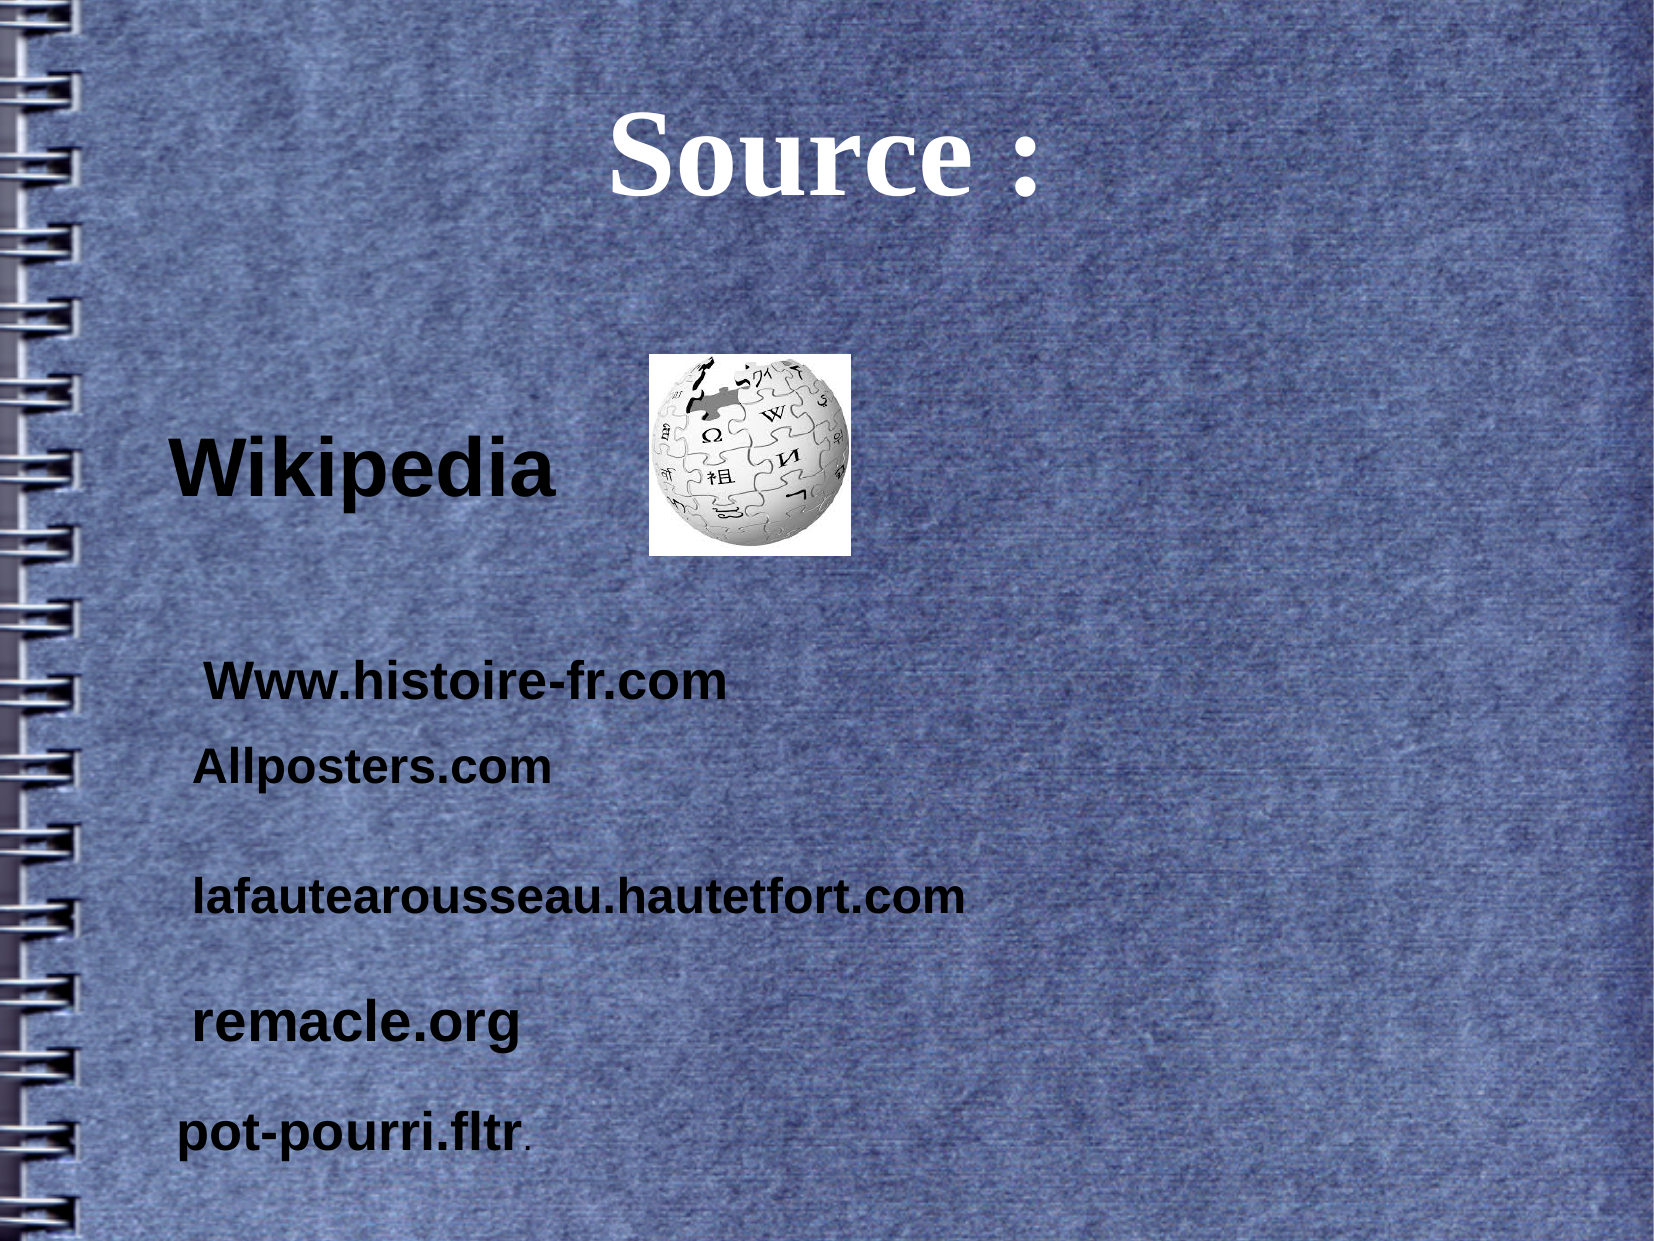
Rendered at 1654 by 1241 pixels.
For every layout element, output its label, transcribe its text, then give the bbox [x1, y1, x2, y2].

text_box pot-pourri.fltr. [161, 1094, 743, 1172]
title Source : [82, 49, 1571, 257]
text_box Allposters.com [177, 731, 733, 804]
text_box Wikipedia [153, 413, 603, 522]
text_box remacle.org [177, 981, 626, 1063]
text_box Www.histoire-fr.com [188, 643, 815, 721]
picture [0, 0, 1654, 1241]
text_box lafautearousseau.hautetfort.com [177, 861, 1063, 934]
